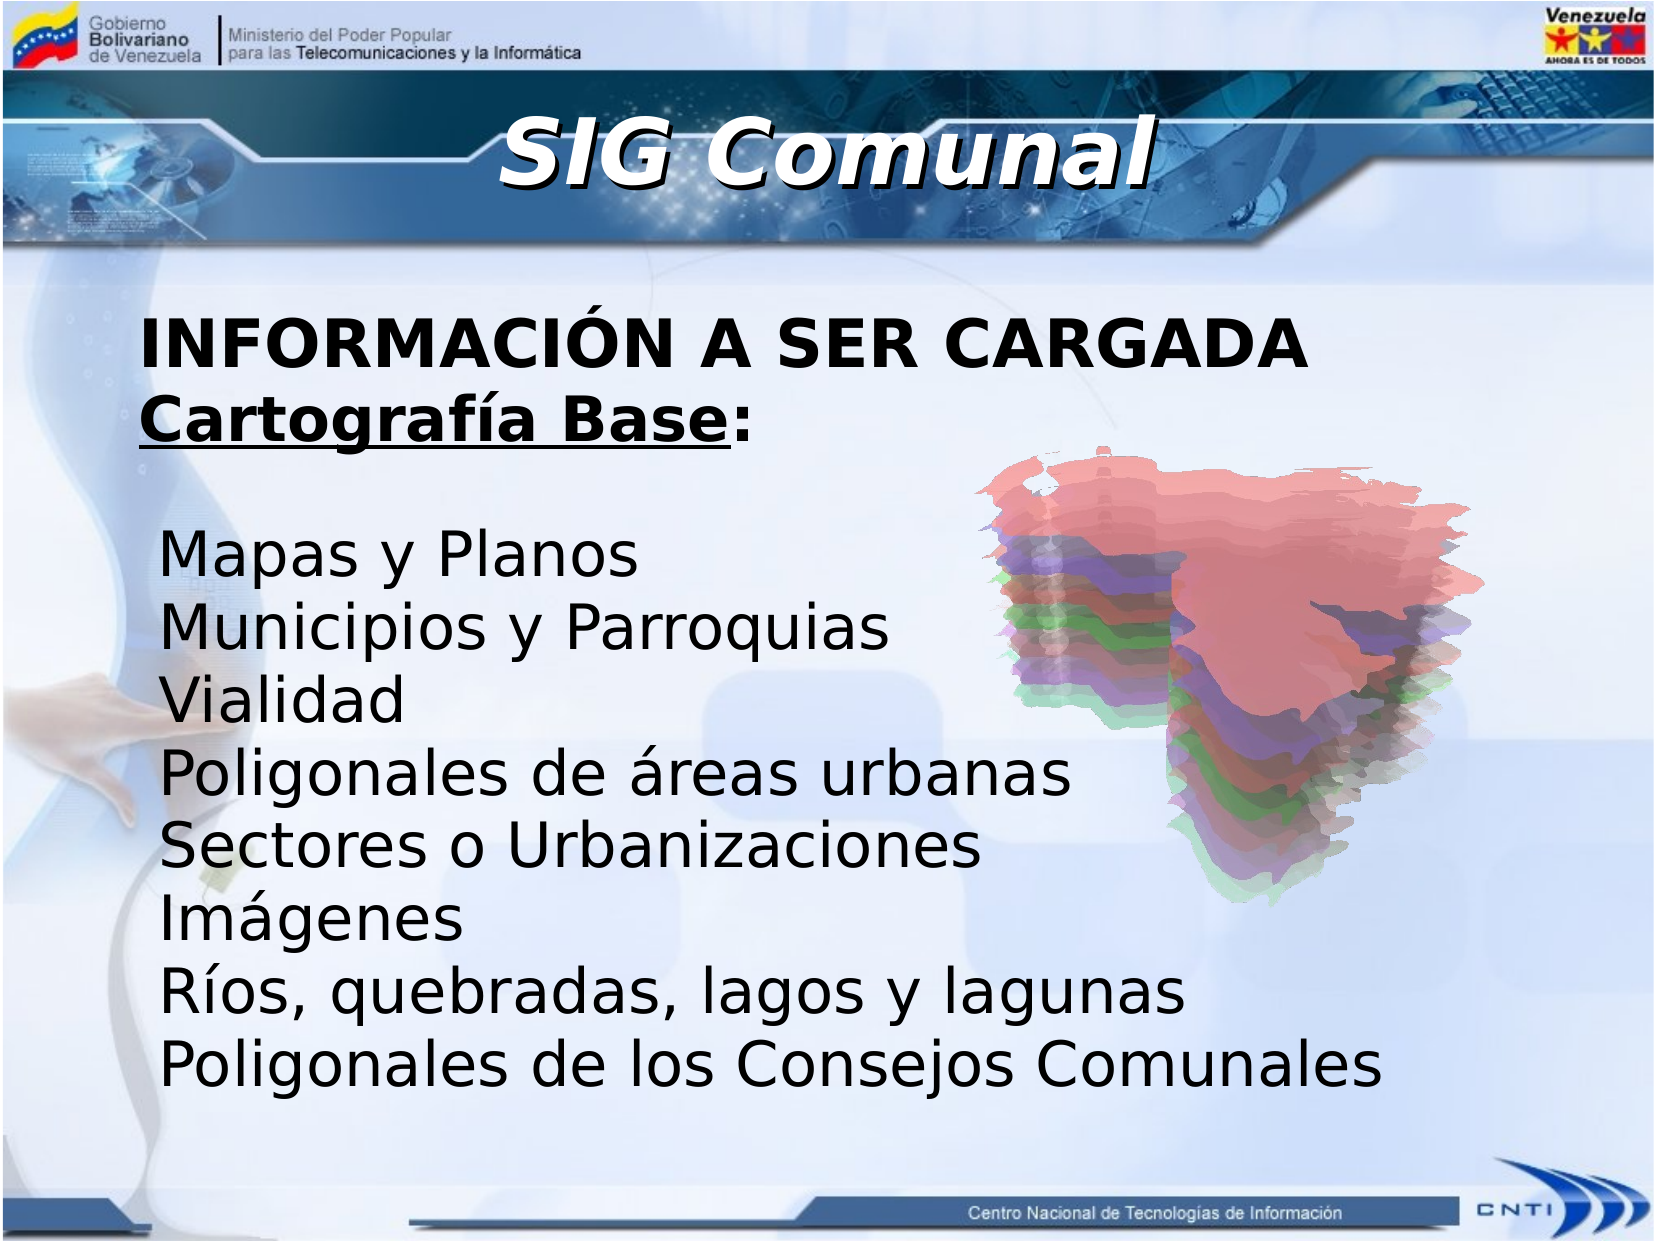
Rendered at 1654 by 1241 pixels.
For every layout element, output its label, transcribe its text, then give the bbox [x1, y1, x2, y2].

title SIG Comunal [82, 49, 1571, 257]
picture [2, 1, 1654, 1241]
text_box INFORMACIÓN A SER CARGADA Cartografía Base: Mapas y Planos Municipios y Parroquias Vialidad Poligonales de áreas urbanas Sectores o Urbanizaciones Imágenes Ríos, quebradas, lagos y lagunas Poligonales de los Consejos Comunales [118, 291, 1595, 1146]
